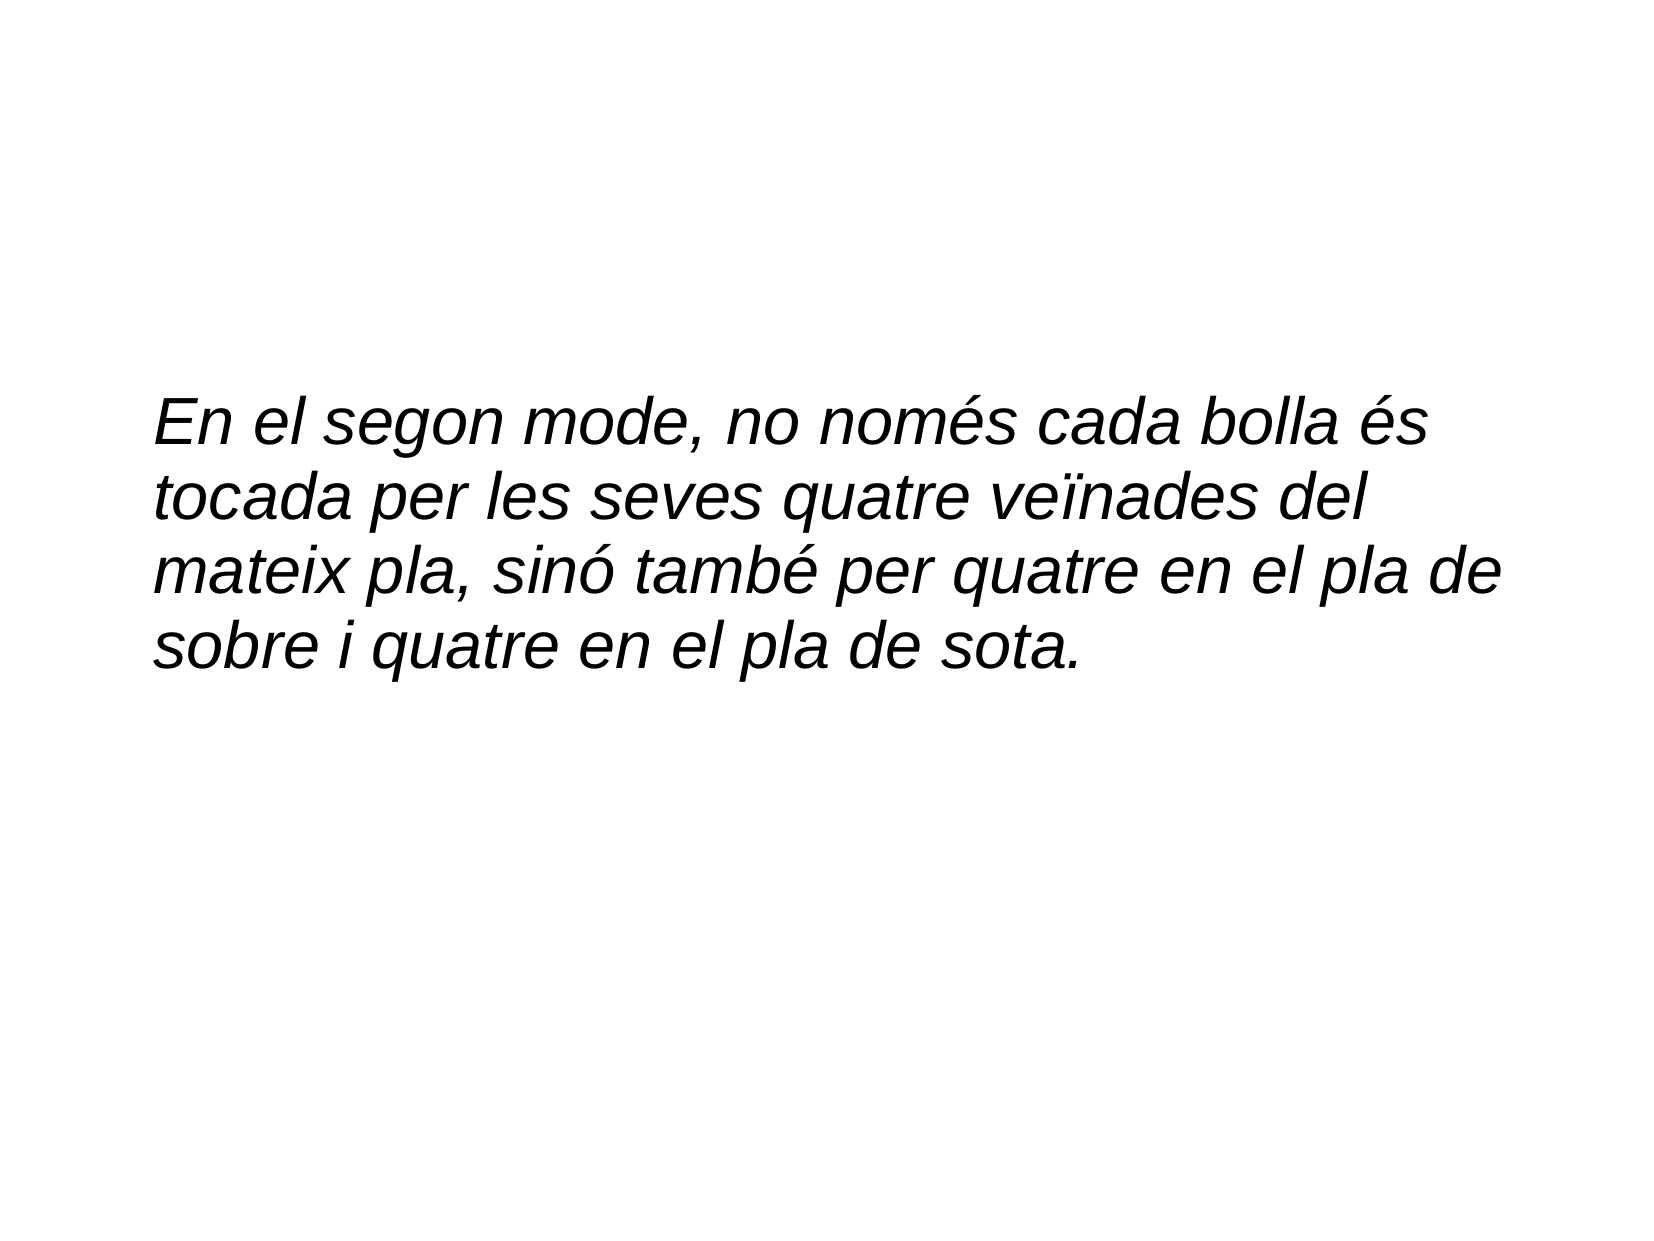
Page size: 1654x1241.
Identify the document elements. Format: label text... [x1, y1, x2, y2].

list En el segon mode, no només cada bolla és tocada per les seves quatre veïnades del mateix pla, sinó també per quatre en el pla de sobre i quatre en el pla de sota. [82, 383, 1571, 1109]
